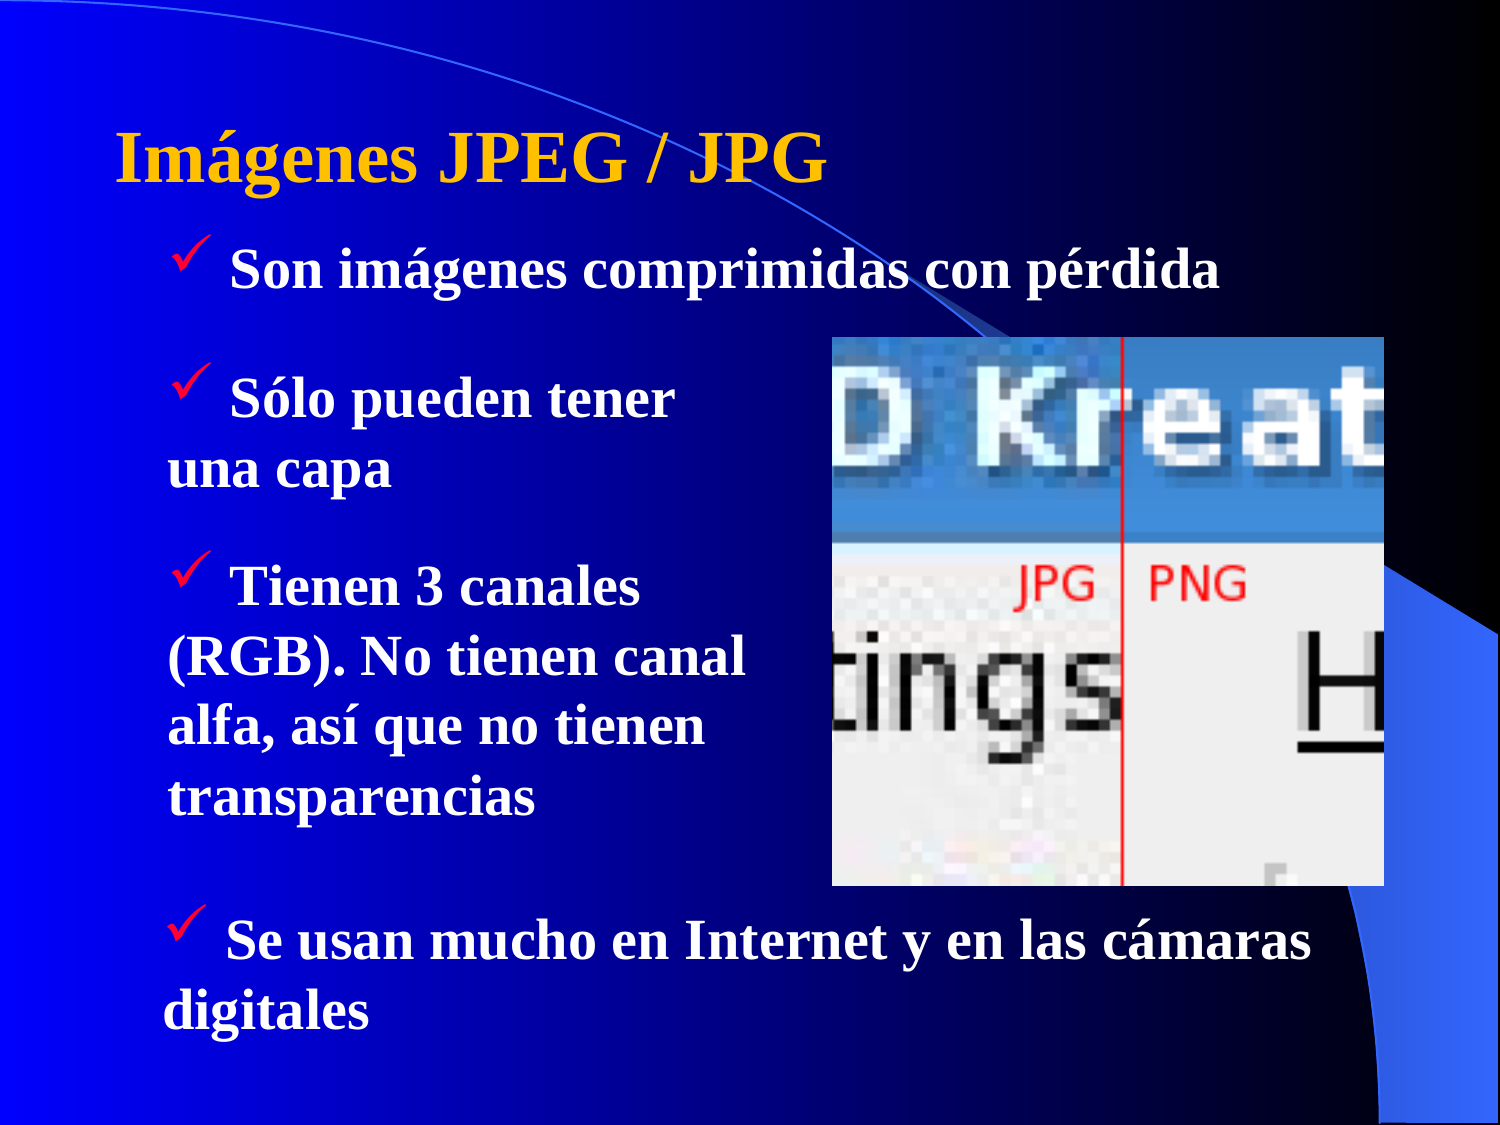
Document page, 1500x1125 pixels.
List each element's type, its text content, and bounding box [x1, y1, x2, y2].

text_box Son imágenes comprimidas con pérdida [152, 222, 1361, 309]
text_box Tienen 3 canales (RGB). No tienen canal alfa, así que no tienen transparencias [152, 538, 832, 835]
text_box Se usan mucho en Internet y en las cámaras digitales [147, 893, 1390, 1049]
text_box Sólo pueden tener una capa [152, 351, 762, 507]
text_box Imágenes JPEG / JPG [99, 99, 1088, 206]
picture [832, 337, 1384, 886]
